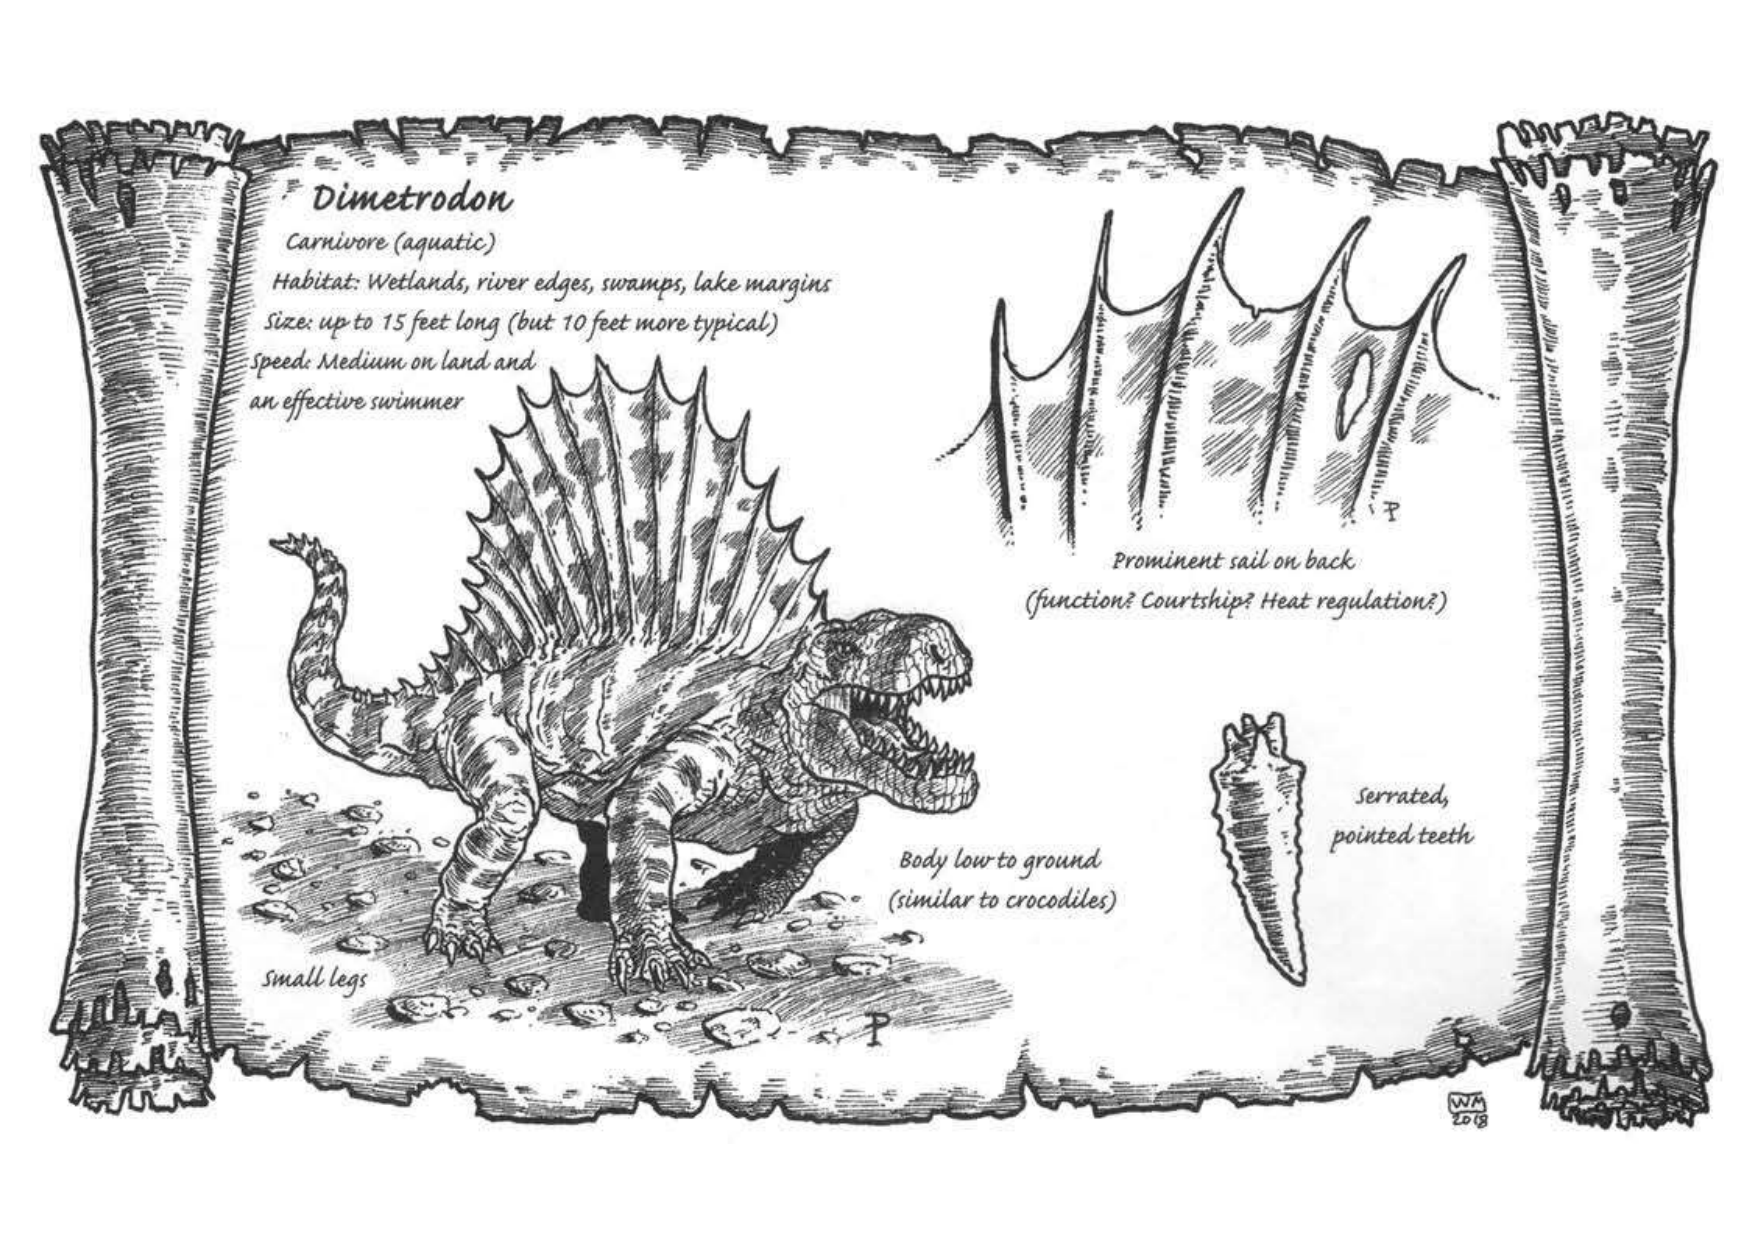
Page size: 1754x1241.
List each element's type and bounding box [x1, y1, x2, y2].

picture [30, 96, 1724, 1144]
